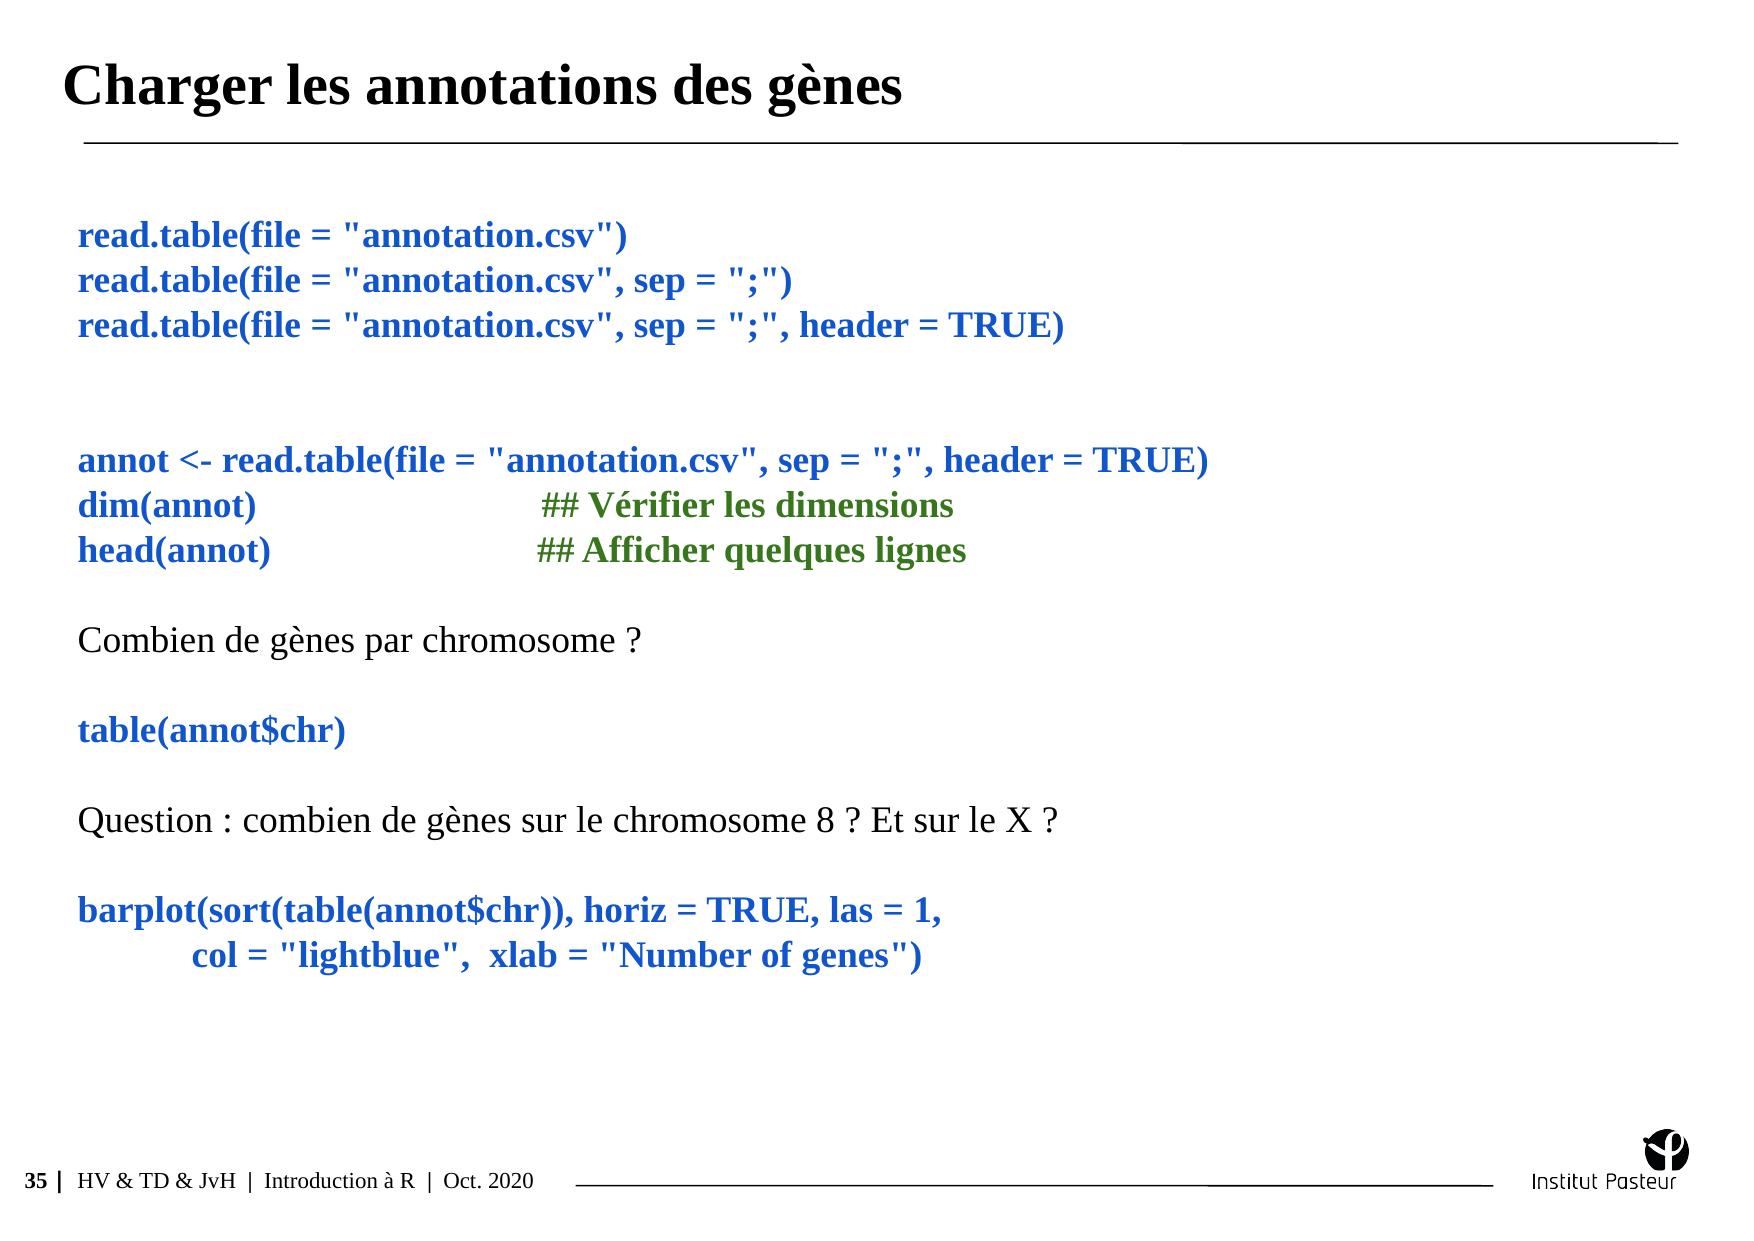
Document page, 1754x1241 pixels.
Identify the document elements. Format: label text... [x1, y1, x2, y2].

list read.table(file = "annotation.csv") read.table(file = "annotation.csv", sep = ";") read.table(file = "annotation.csv", sep = ";", header = TRUE) annot <- read.table(file = "annotation.csv", sep = ";", header = TRUE) dim(annot) ## Vérifier les dimensions head(annot) ## Afficher quelques lignes Combien de gènes par chromosome ? table(annot$chr) Question : combien de gènes sur le chromosome 8 ? Et sur le X ? barplot(sort(table(annot$chr)), horiz = TRUE, las = 1, col = "lightblue", xlab = "Number of genes") [62, 194, 1692, 1152]
picture [1533, 1152, 1689, 1189]
text_box Charger les annotations des gènes [62, 2, 1692, 160]
